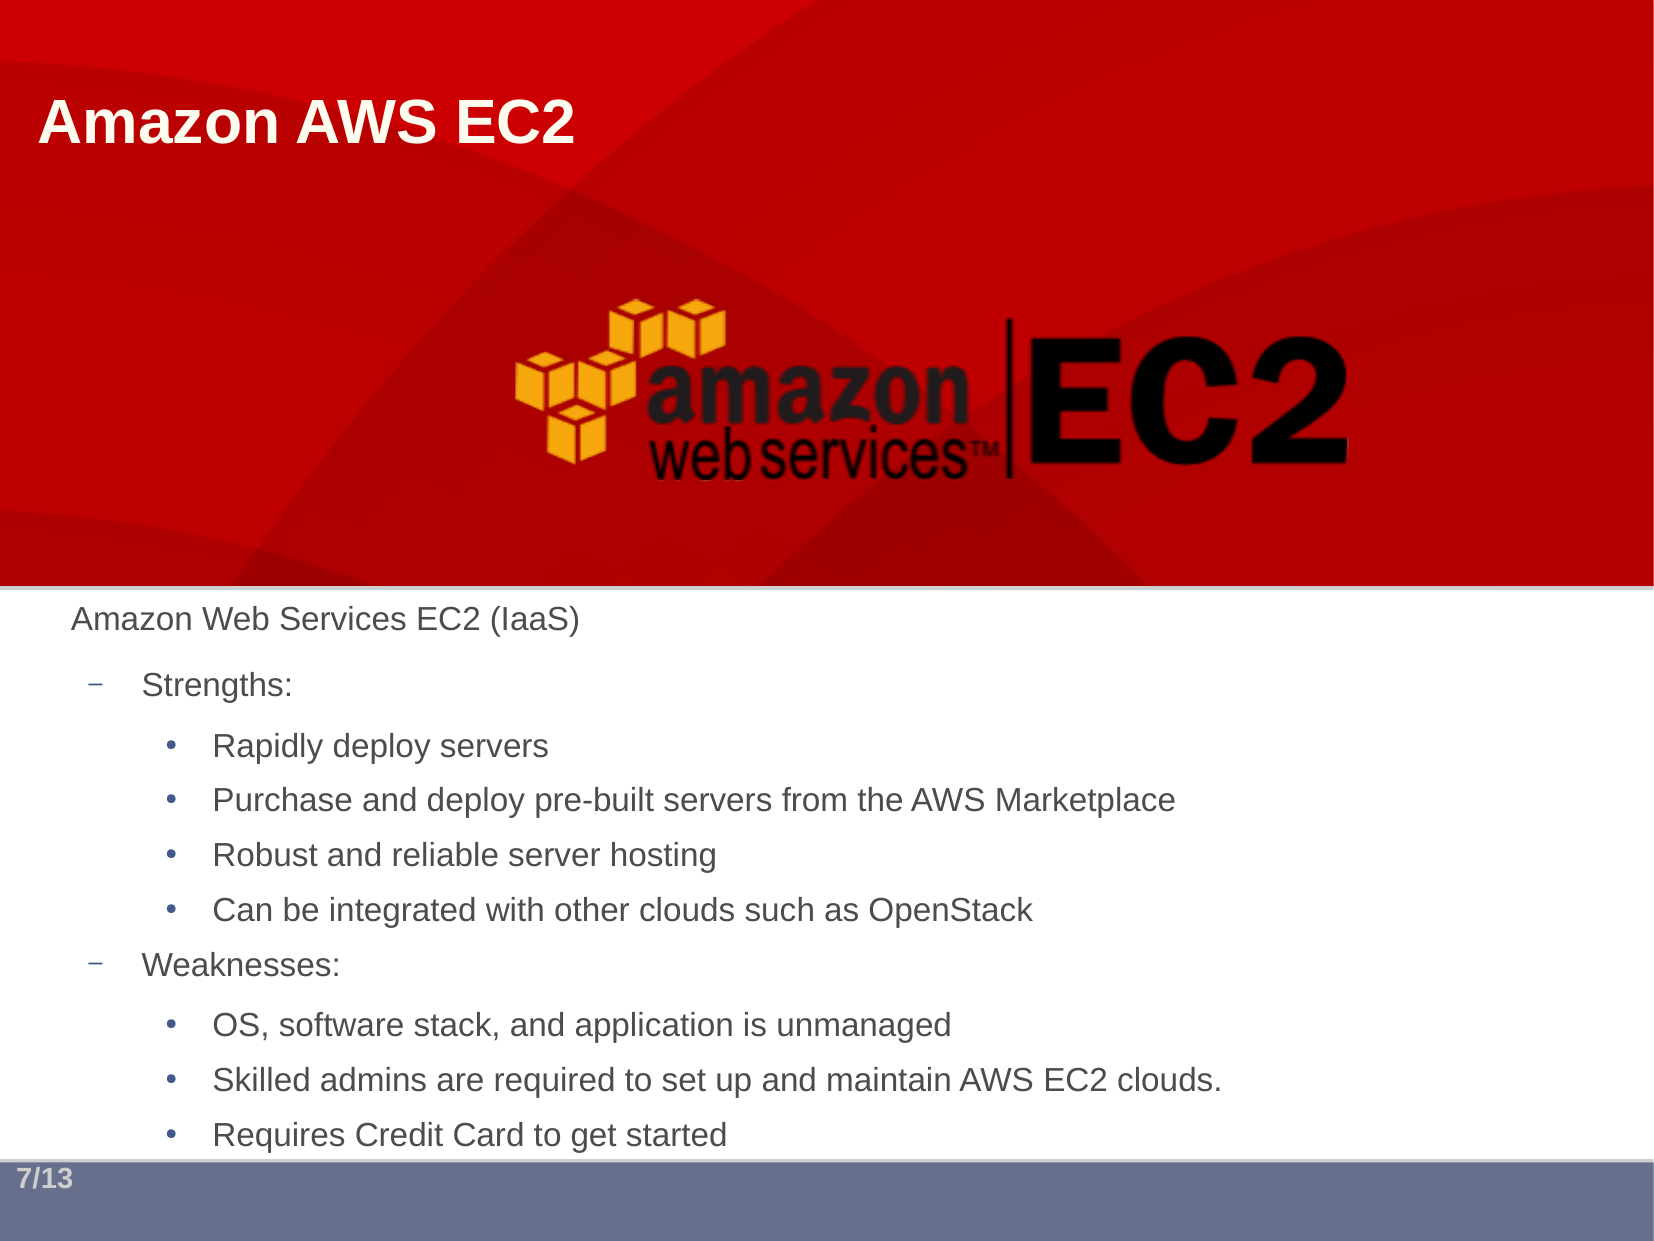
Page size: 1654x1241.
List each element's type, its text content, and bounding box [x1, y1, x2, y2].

list Amazon Web Services EC2 (IaaS) Strengths: Rapidly deploy servers Purchase and deploy pre-built servers from the AWS Marketplace Robust and reliable server hosting Can be integrated with other clouds such as OpenStack Weaknesses: OS, software stack, and application is unmanaged Skilled admins are required to set up and maintain AWS EC2 clouds. Requires Credit Card to get started [0, 600, 1530, 1241]
title Amazon AWS EC2 [37, 55, 1526, 188]
picture [0, 0, 1654, 601]
